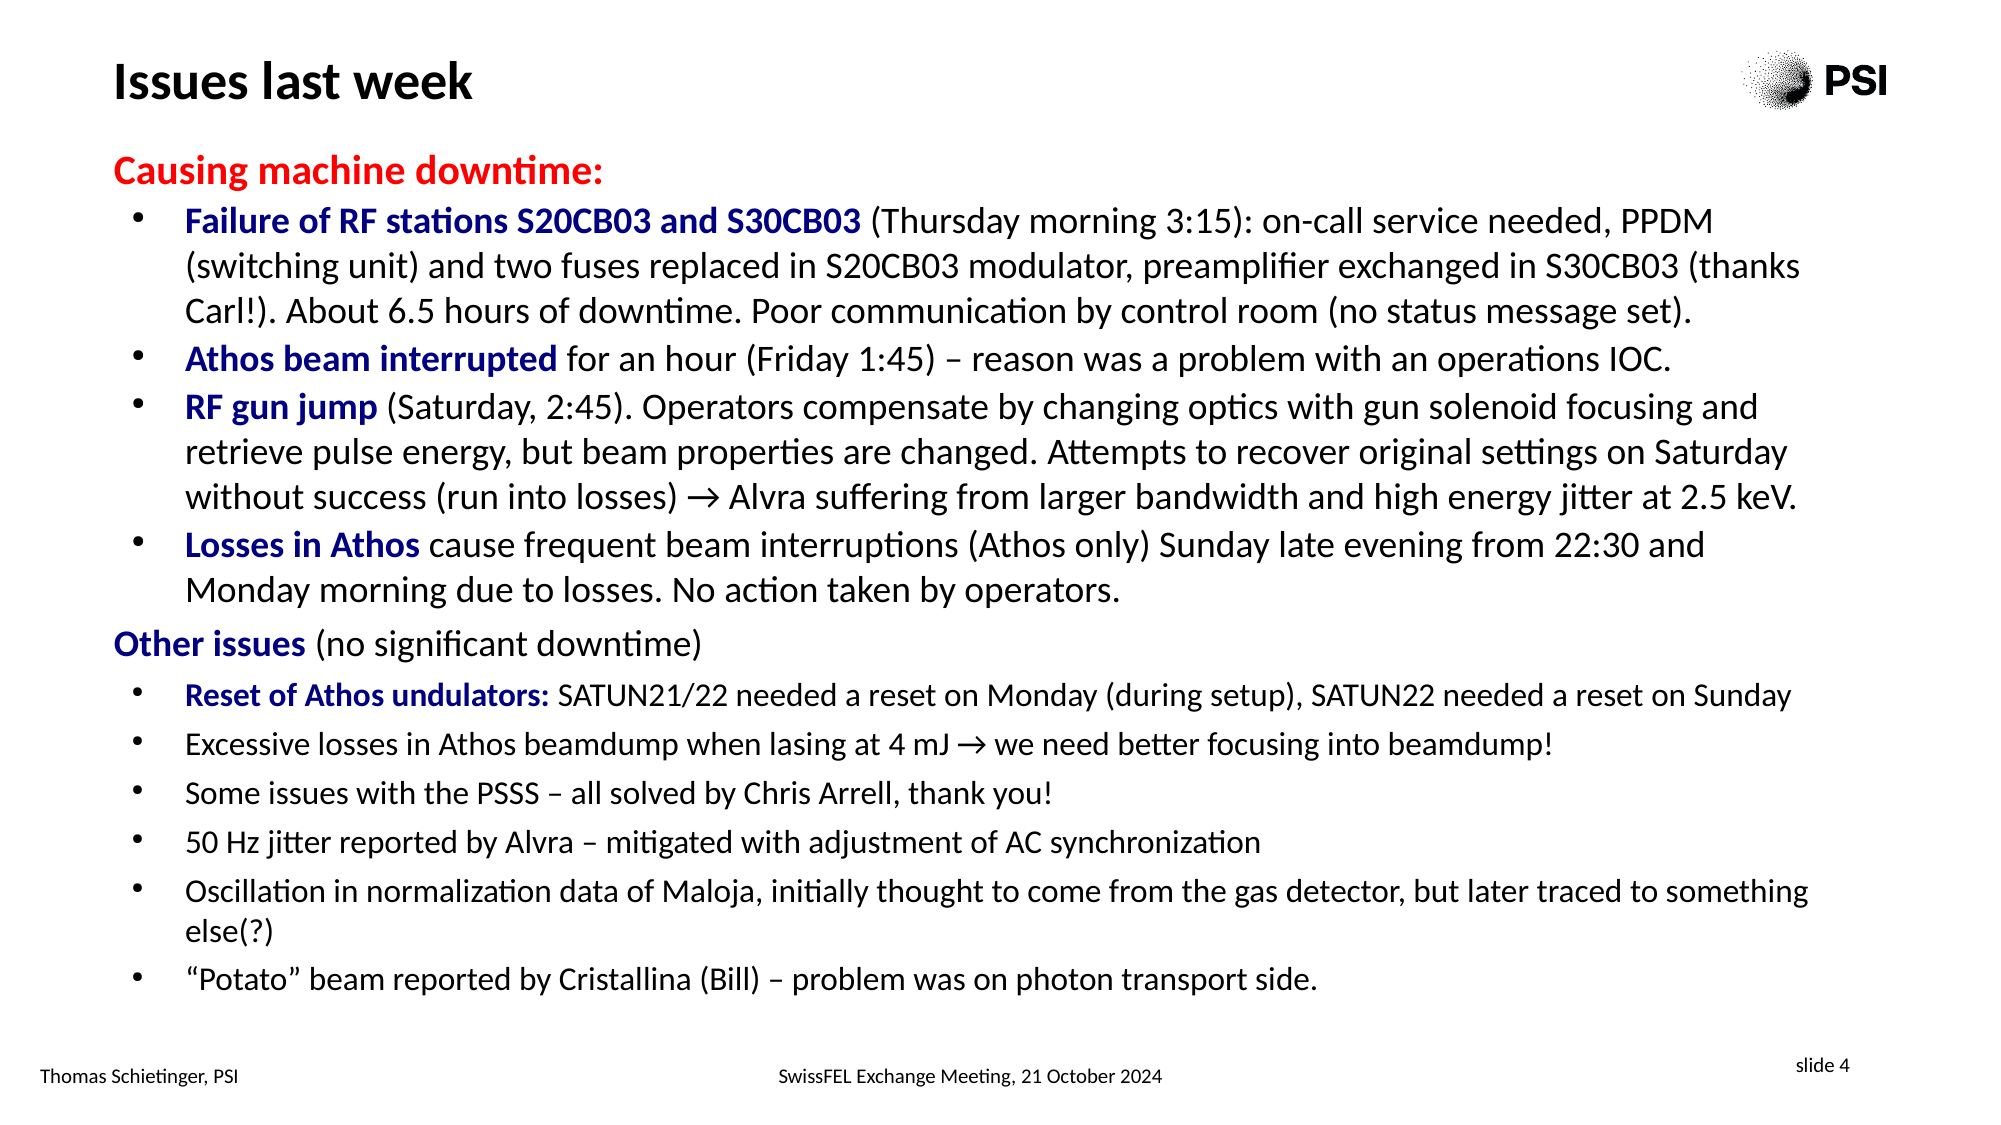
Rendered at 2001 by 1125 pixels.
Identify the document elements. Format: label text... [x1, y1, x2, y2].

title Issues last week [114, 45, 1585, 118]
list Causing machine downtime: Failure of RF stations S20CB03 and S30CB03 (Thursday morning 3:15): on-call service needed, PPDM (switching unit) and two fuses replaced in S20CB03 modulator, preamplifier exchanged in S30CB03 (thanks Carl!). About 6.5 hours of downtime. Poor communication by control room (no status message set). Athos beam interrupted for an hour (Friday 1:45) – reason was a problem with an operations IOC. RF gun jump (Saturday, 2:45). Operators compensate by changing optics with gun solenoid focusing and retrieve pulse energy, but beam properties are changed. Attempts to recover original settings on Saturday without success (run into losses) → Alvra suffering from larger bandwidth and high energy jitter at 2.5 keV. Losses in Athos cause frequent beam interruptions (Athos only) Sunday late evening from 22:30 and Monday morning due to losses. No action taken by operators. Other issues (no significant downtime) Reset of Athos undulators: SATUN21/22 needed a reset on Monday (during setup), SATUN22 needed a reset on Sunday Excessive losses in Athos beamdump when lasing at 4 mJ → we need better focusing into beamdump! Some issues with the PSSS – all solved by Chris Arrell, thank you! 50 Hz jitter reported by Alvra – mitigated with adjustment of AC synchronization Oscillation in normalization data of Maloja, initially thought to come from the gas detector, but later traced to something else(?) “Potato” beam reported by Cristallina (Bill) – problem was on photon transport side. [114, 143, 1831, 1040]
